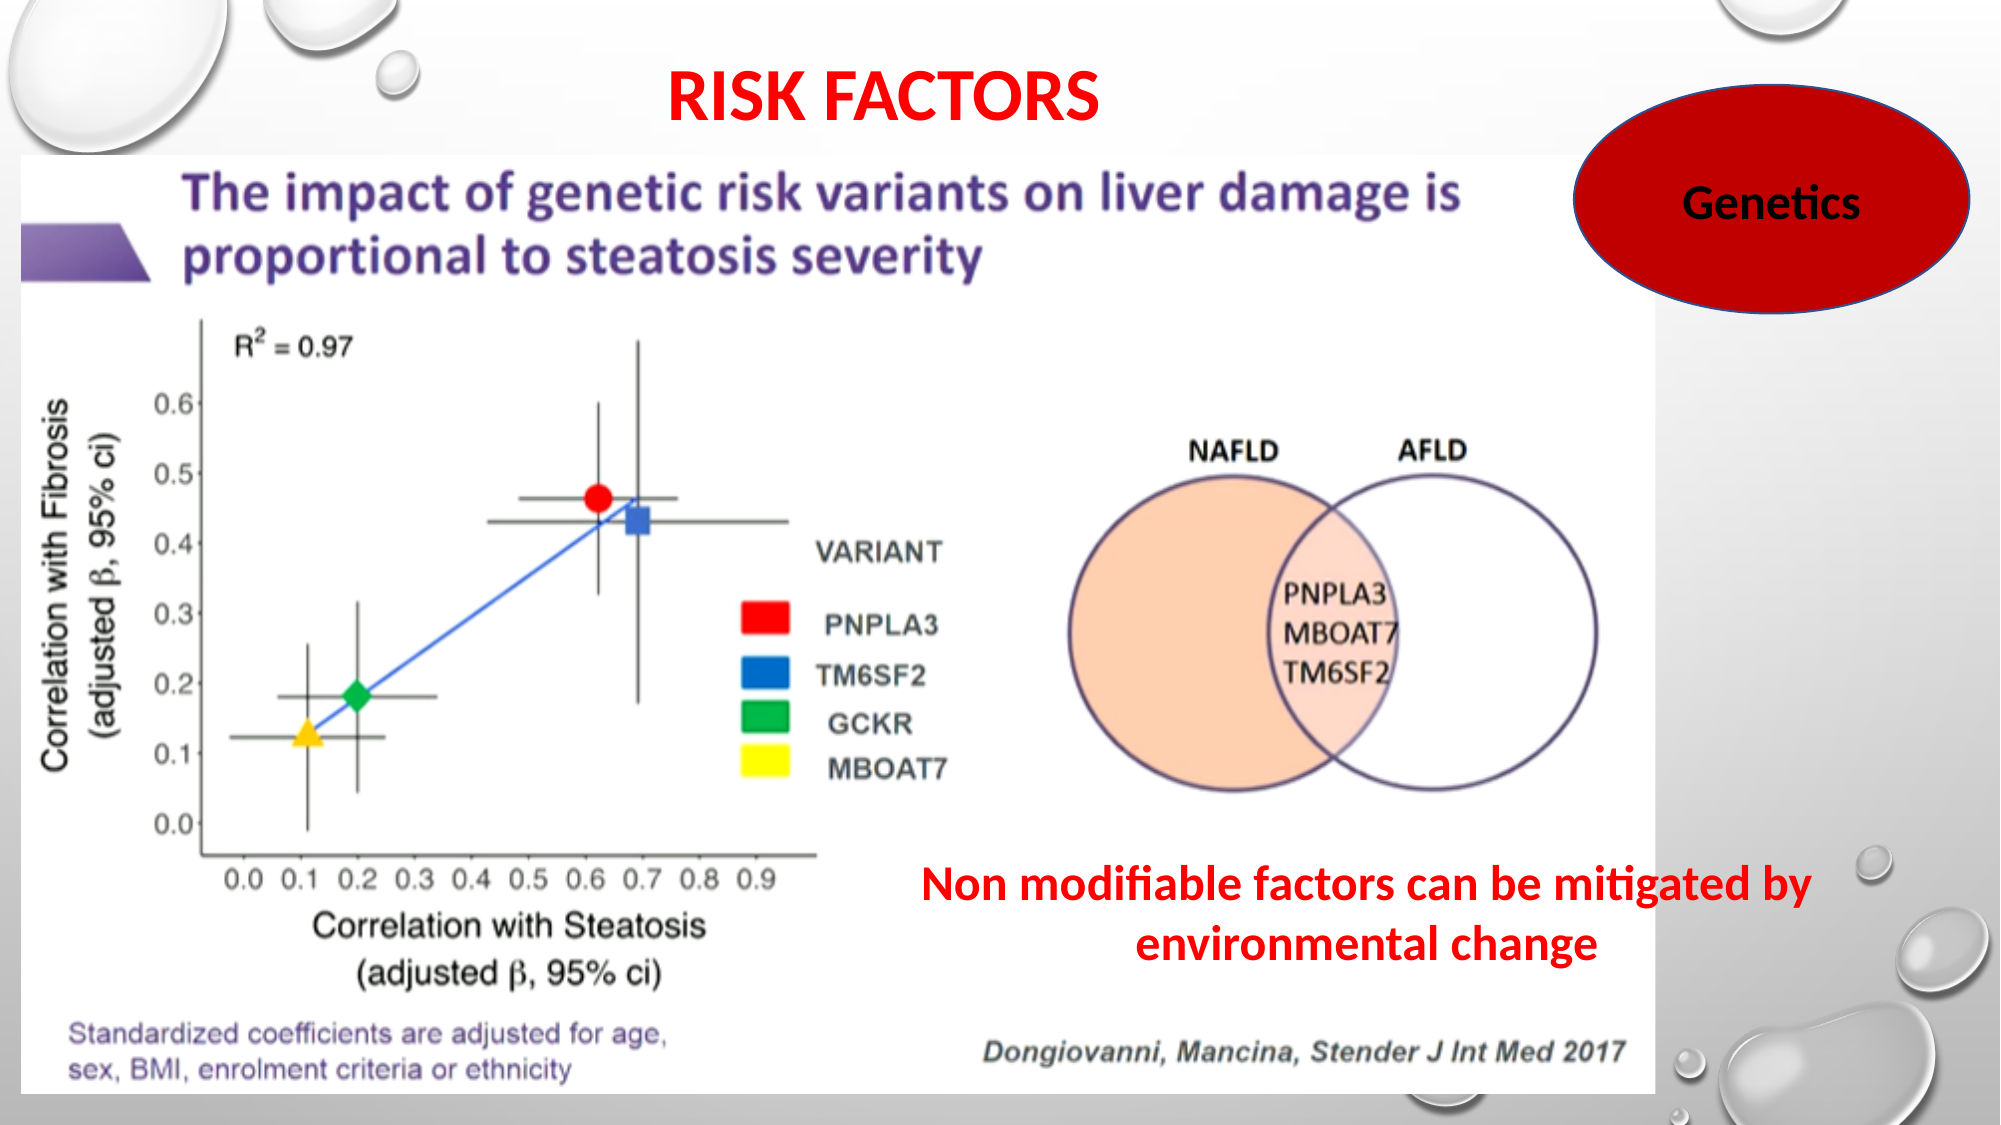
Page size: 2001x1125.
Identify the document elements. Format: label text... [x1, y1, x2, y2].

text_box Genetics [1573, 84, 1970, 314]
picture [21, 205, 1656, 1094]
title Risk factors [21, 0, 1747, 205]
text_box Non modifiable factors can be mitigated by environmental change [876, 842, 1858, 1040]
